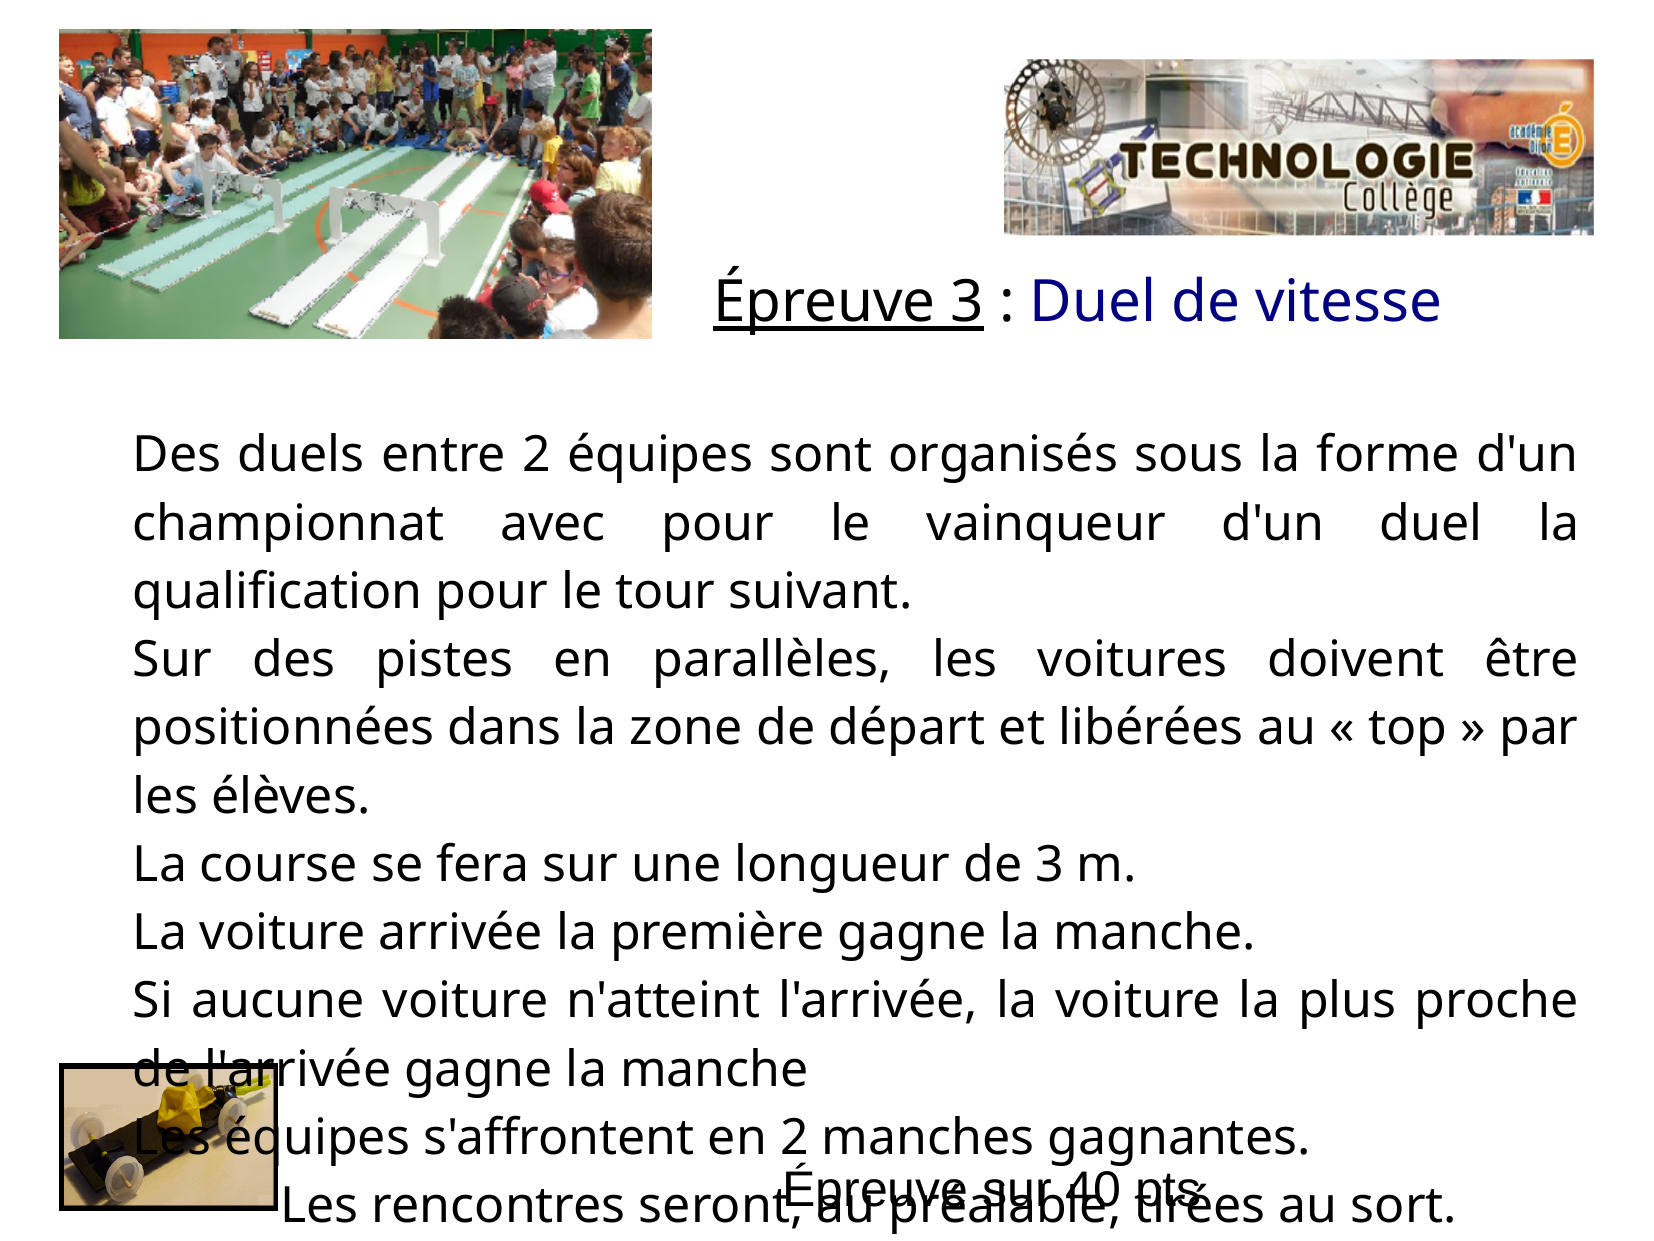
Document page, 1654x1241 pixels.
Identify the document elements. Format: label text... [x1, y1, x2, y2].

text_box Épreuve sur 40 pts [767, 1153, 1354, 1225]
picture [1003, 58, 1595, 237]
picture [59, 29, 652, 339]
picture [59, 1062, 118, 1211]
text_box Épreuve 3 : Duel de vitesse Des duels entre 2 équipes sont organisés sous la forme d'un championnat avec pour le vainqueur d'un duel la qualification pour le tour suivant. Sur des pistes en parallèles, les voitures doivent être positionnées dans la zone de départ et libérées au « top » par les élèves. La course se fera sur une longueur de 3 m. La voiture arrivée la première gagne la manche. Si aucune voiture n'atteint l'arrivée, la voiture la plus proche de l'arrivée gagne la manche Les équipes s'affrontent en 2 manches gagnantes. Les rencontres seront, au préalable, tirées au sort. [118, 252, 1595, 1241]
